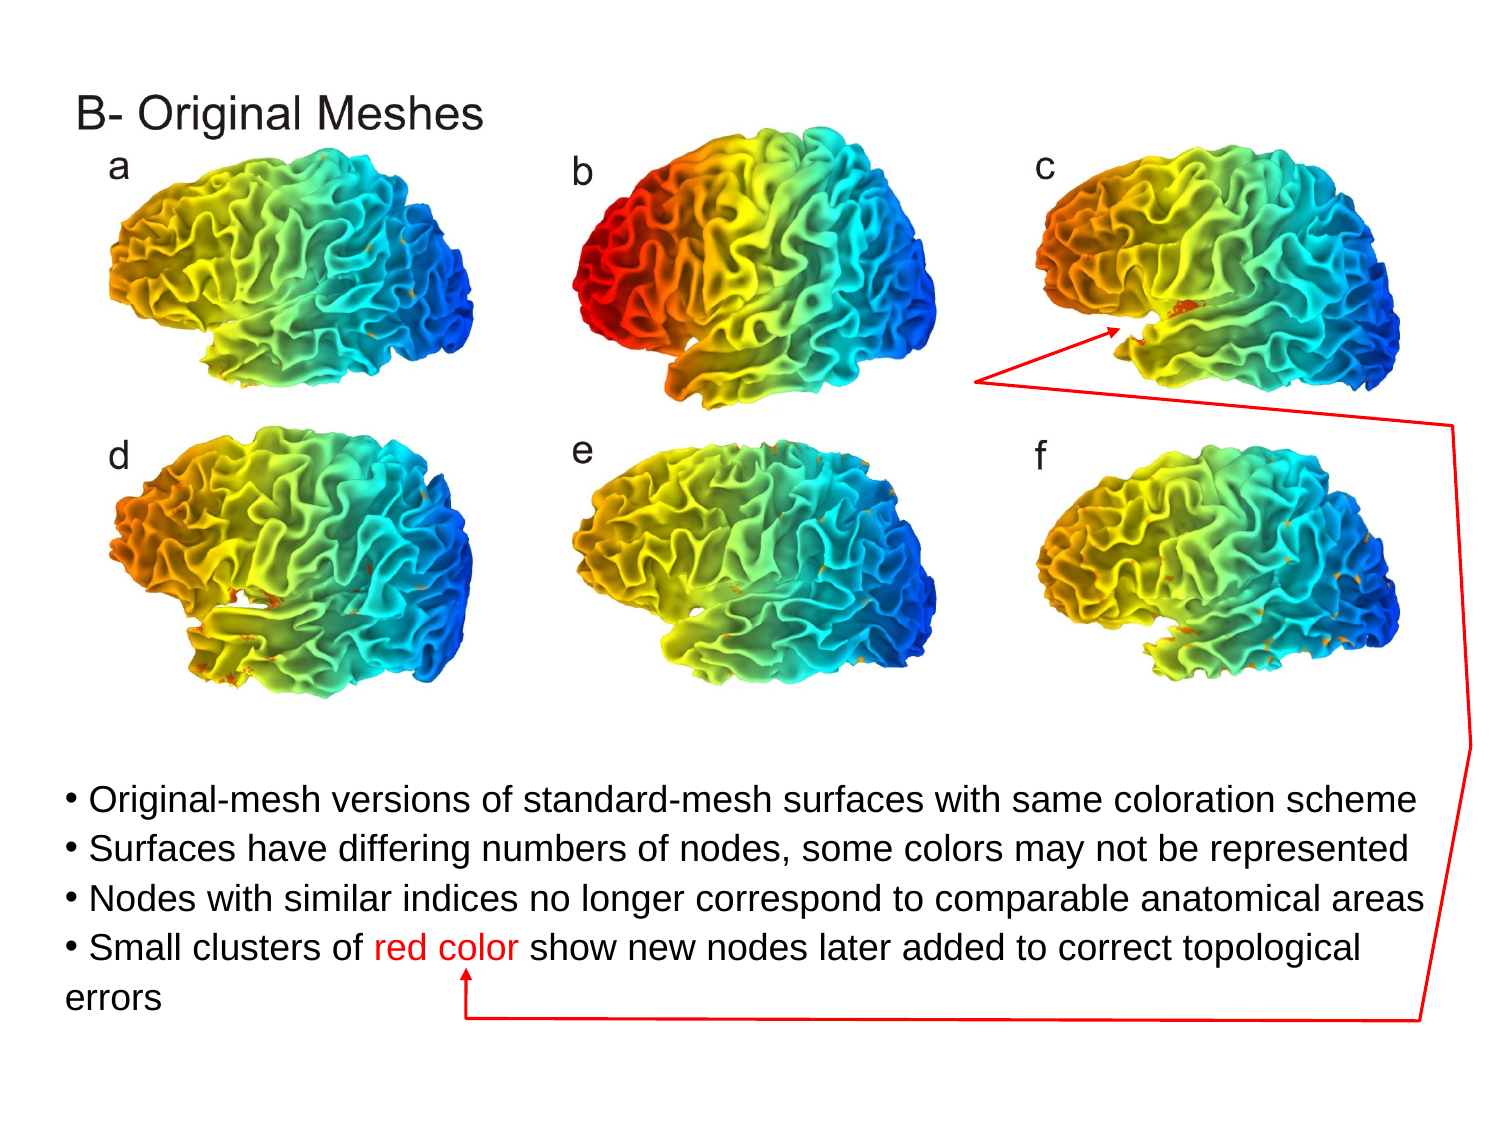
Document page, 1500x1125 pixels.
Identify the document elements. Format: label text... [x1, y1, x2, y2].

picture [75, 94, 1401, 700]
text_box Original-mesh versions of standard-mesh surfaces with same coloration scheme Surfaces have differing numbers of nodes, some colors may not be represented Nodes with similar indices no longer correspond to comparable anatomical areas Small clusters of red color show new nodes later added to correct topological errors [50, 762, 1463, 1026]
